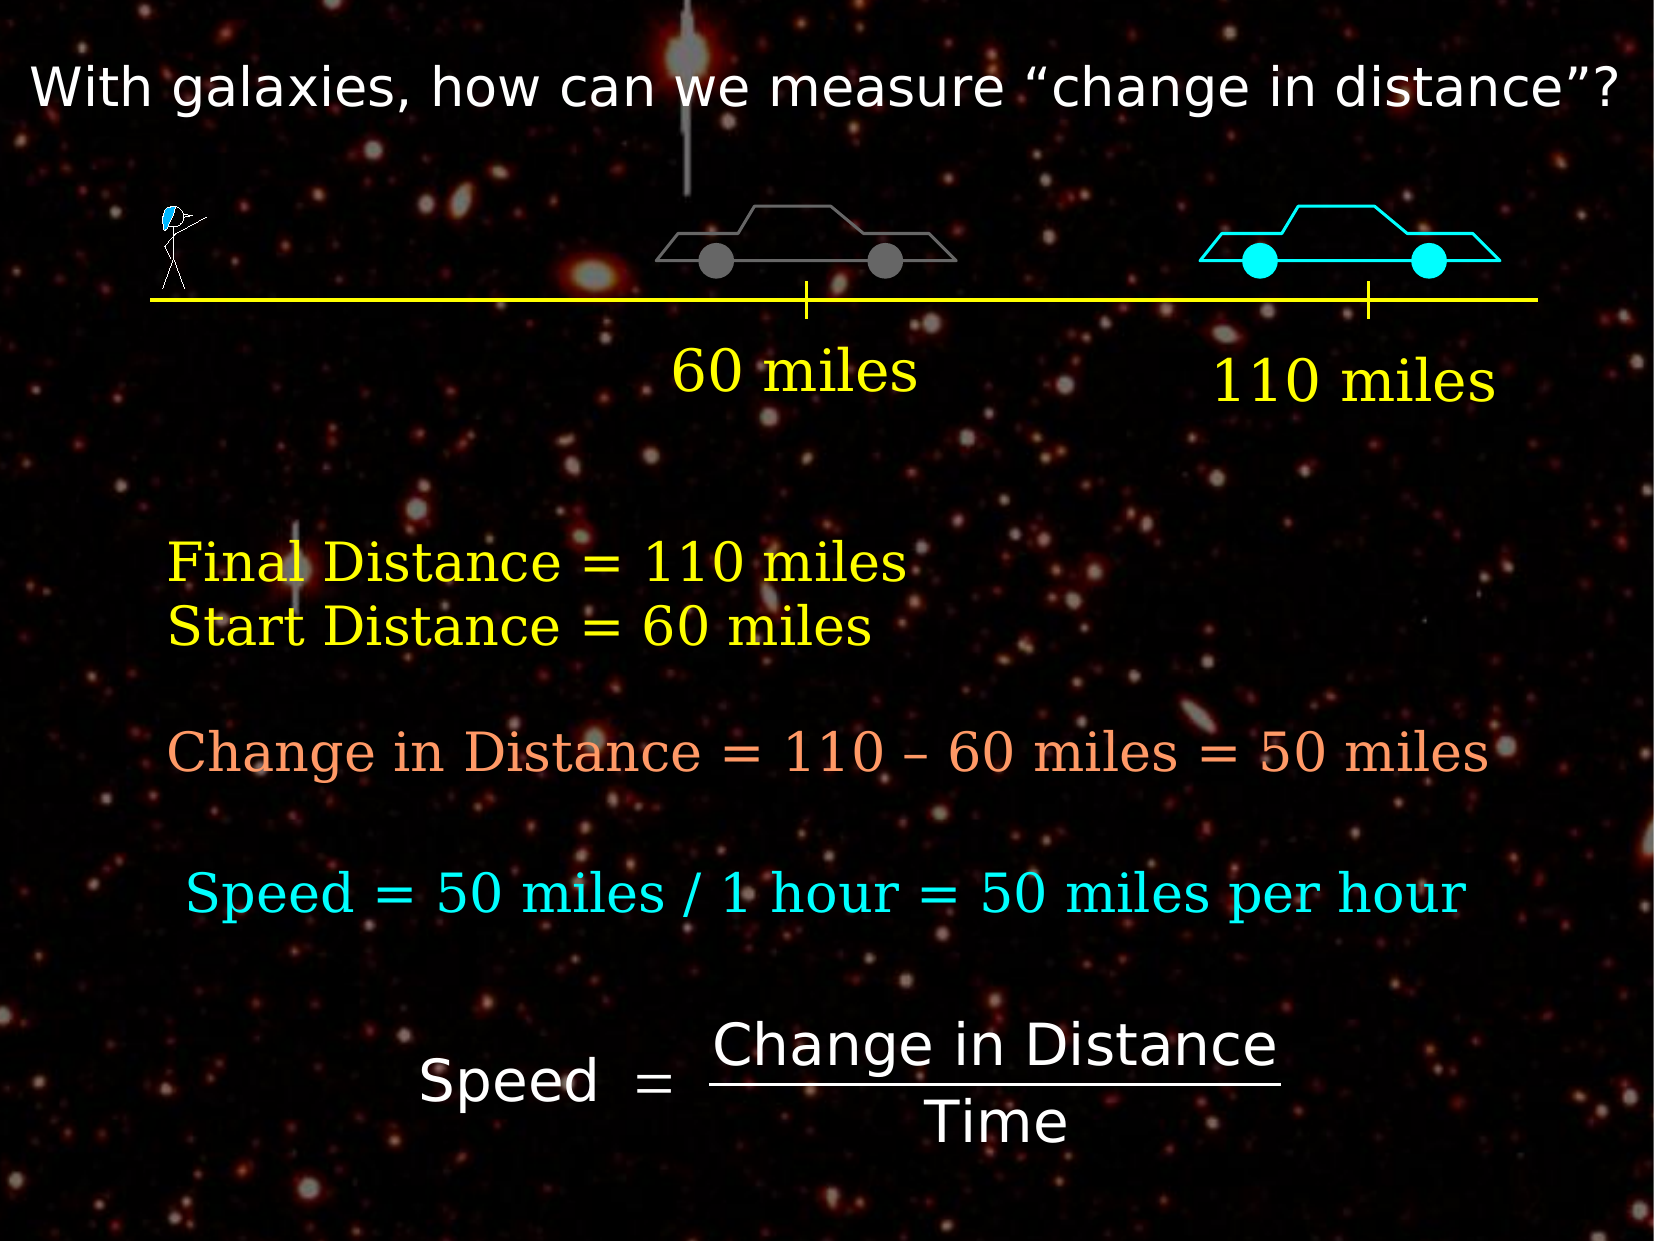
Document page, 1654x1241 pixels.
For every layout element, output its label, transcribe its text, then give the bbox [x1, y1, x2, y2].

picture [0, 0, 1654, 1241]
text_box Speed = 50 miles / 1 hour = 50 miles per hour [184, 862, 1469, 926]
text_box [1243, 244, 1277, 278]
text_box Final Distance = 110 miles Start Distance = 60 miles Change in Distance = 110 – 60 miles = 50 miles [166, 531, 1493, 784]
text_box 60 miles [670, 337, 916, 406]
text_box [162, 206, 176, 231]
text_box With galaxies, how can we measure “change in distance”? [29, 56, 1624, 120]
text_box 110 miles [1210, 347, 1492, 416]
chart [412, 1012, 1290, 1157]
text_box [699, 244, 733, 278]
text_box [1412, 244, 1446, 278]
text_box [868, 244, 902, 278]
